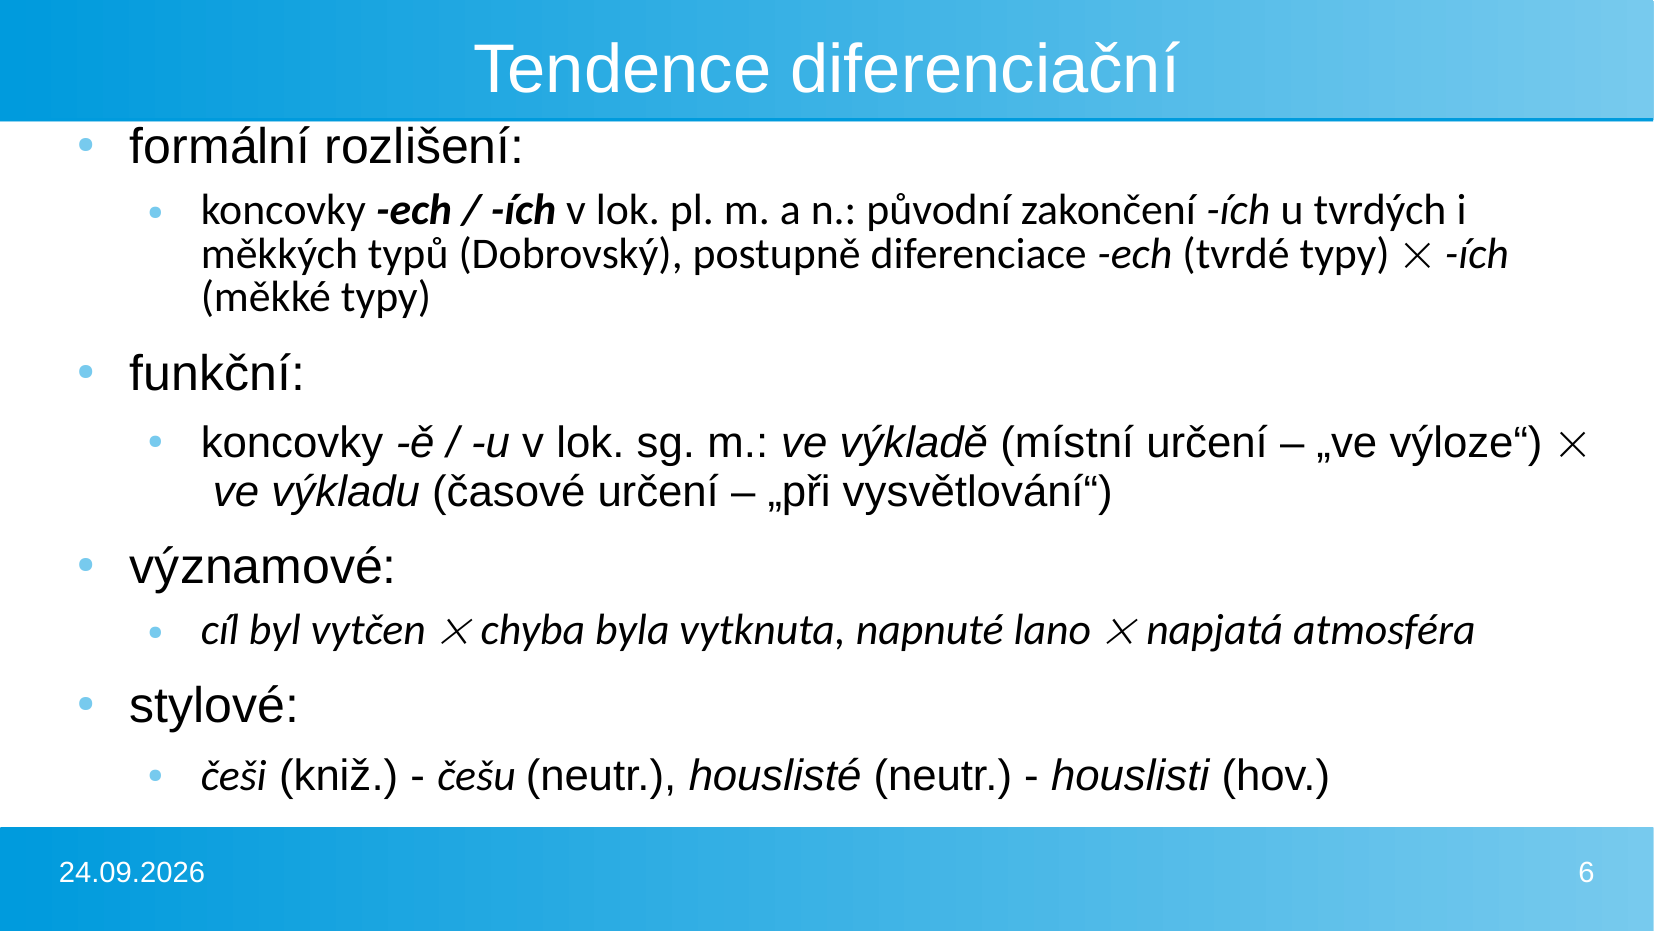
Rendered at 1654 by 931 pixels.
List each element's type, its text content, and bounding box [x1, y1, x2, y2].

title Tendence diferenciační [59, 29, 1595, 108]
list formální rozlišení: koncovky -ech / -ích v lok. pl. m. a n.: původní zakončení -ích u tvrdých i měkkých typů (Dobrovský), postupně diferenciace -ech (tvrdé typy)  -ích (měkké typy) funkční: koncovky -ě / -u v lok. sg. m.: ve výkladě (místní určení – „ve výloze“)  ve výkladu (časové určení – „při vysvětlování“) významové: cíl byl vytčen  chyba byla vytknuta, napnuté lano  napjatá atmosféra stylové: češi (kniž.) - češu (neutr.), houslisté (neutr.) - houslisti (hov.) [59, 118, 1595, 827]
